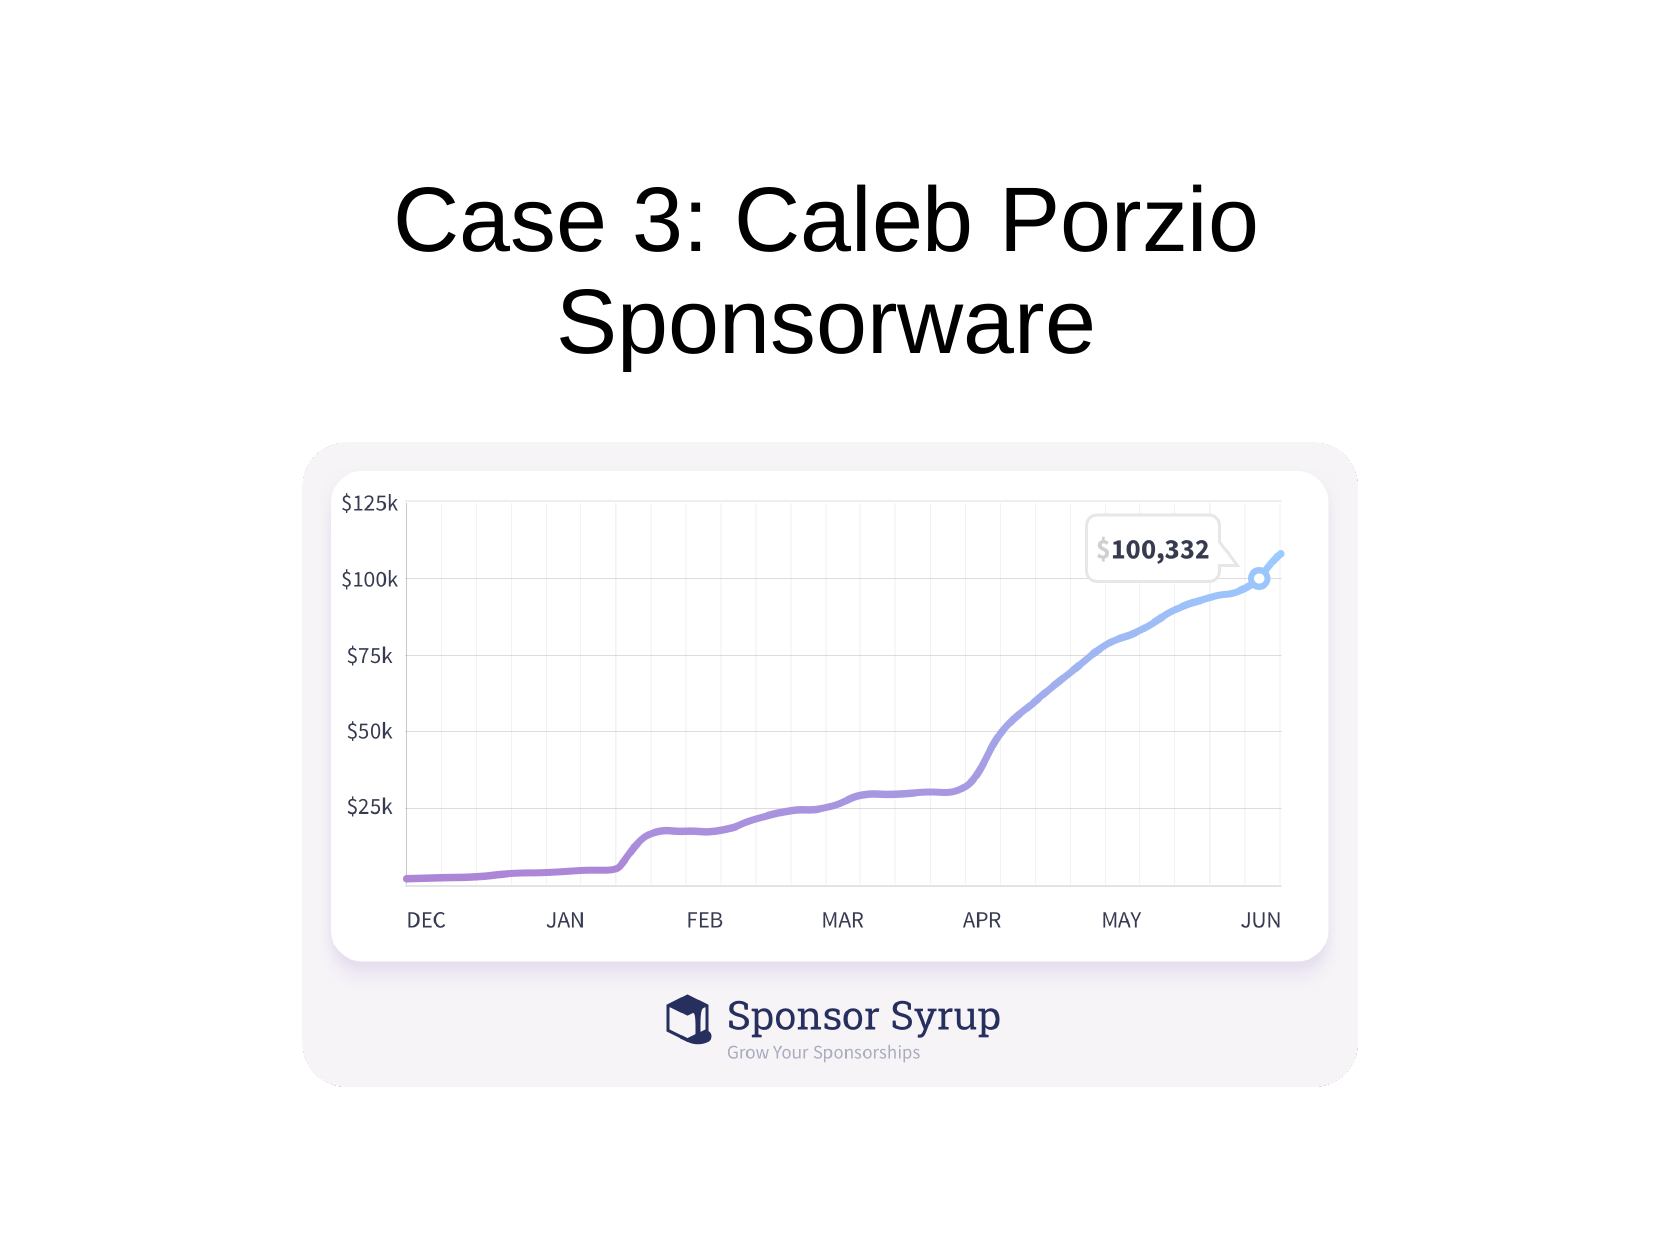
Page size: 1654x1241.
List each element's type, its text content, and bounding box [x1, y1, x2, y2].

picture [302, 442, 1358, 1087]
title Case 3: Caleb Porzio Sponsorware [82, 167, 1571, 375]
